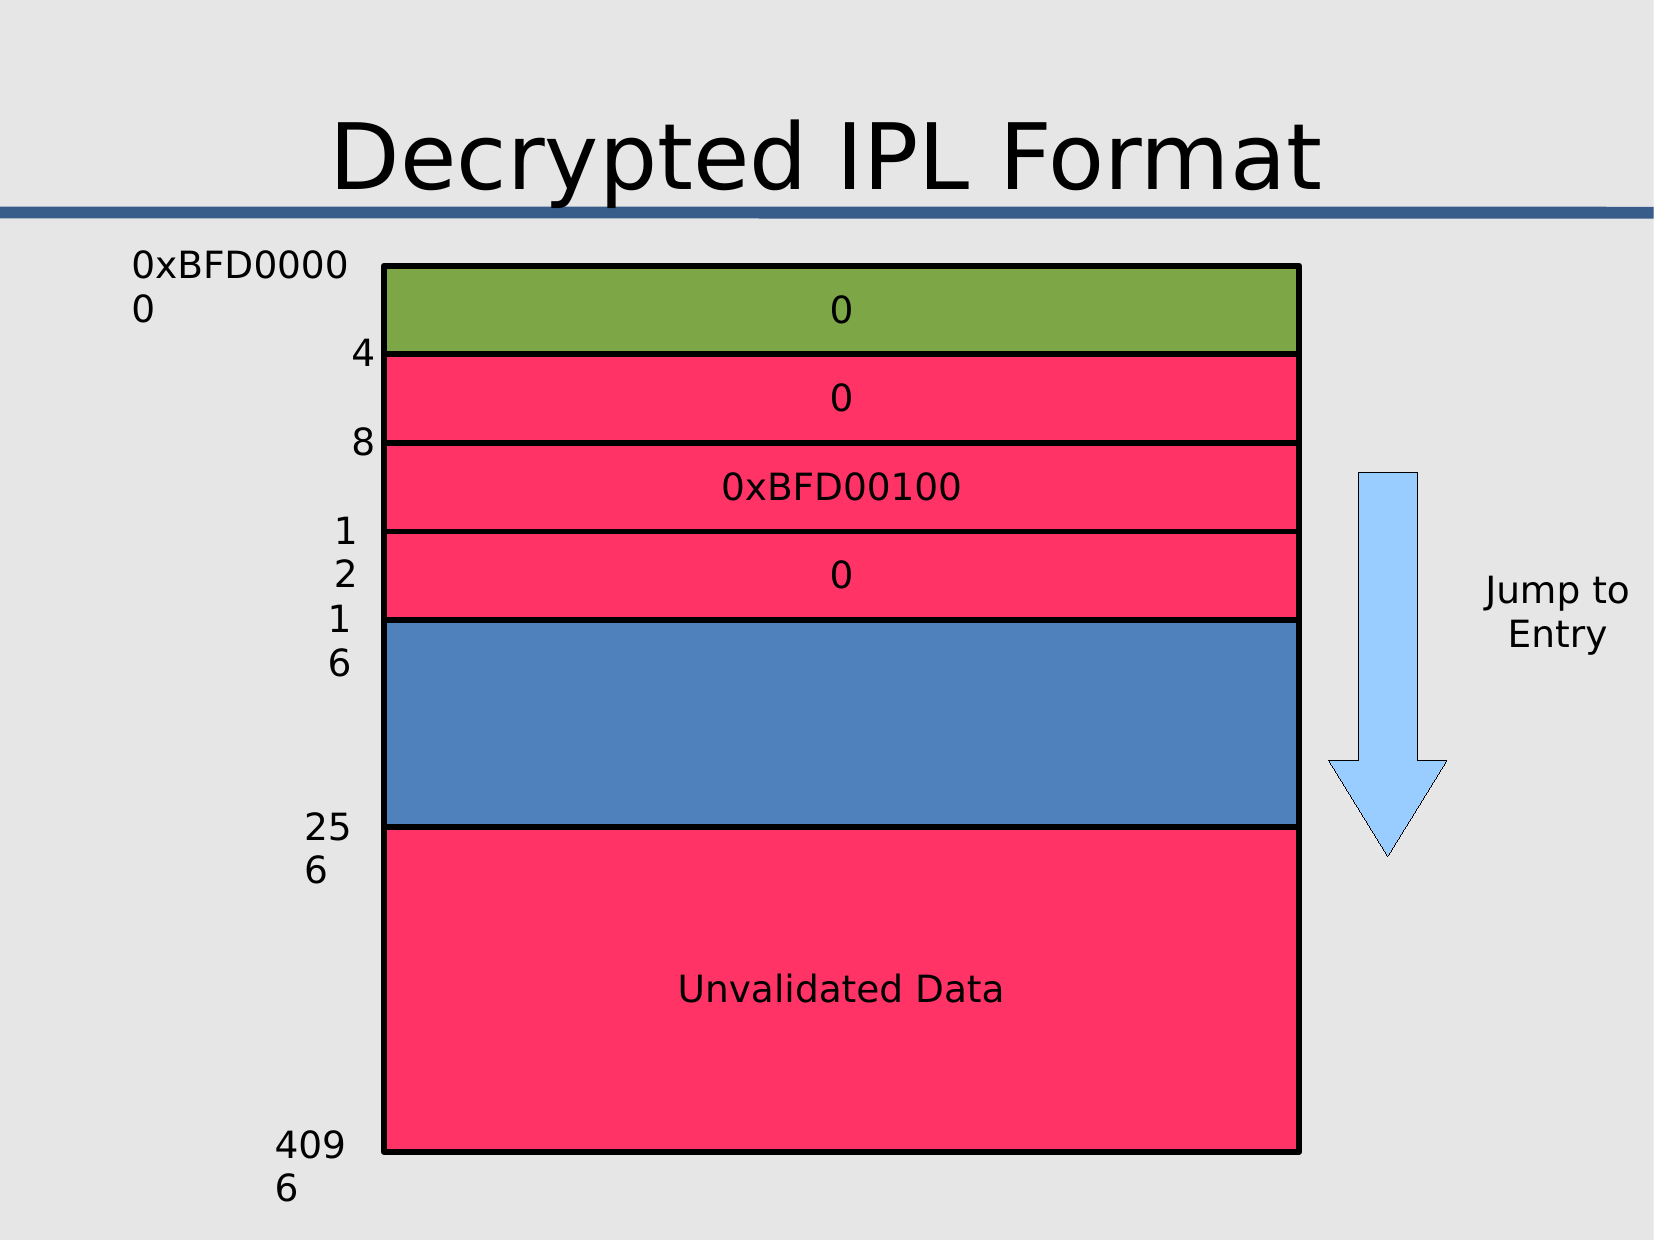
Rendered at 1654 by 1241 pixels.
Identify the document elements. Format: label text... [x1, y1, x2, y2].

text_box 8 [336, 413, 390, 472]
text_box 0 [383, 354, 1300, 442]
text_box 256 [289, 797, 390, 857]
text_box 0 [383, 531, 1300, 620]
title Decrypted IPL Format [82, 49, 1571, 257]
text_box 16 [312, 590, 390, 649]
text_box 0xBFD00000 [116, 236, 384, 296]
text_box 4 [336, 324, 390, 384]
text_box 12 [318, 501, 396, 561]
text_box 0 [383, 265, 1300, 354]
text_box Jump to Entry [1417, 561, 1654, 680]
text_box 0xBFD00100 [383, 442, 1300, 531]
text_box Unvalidated Data [383, 827, 1300, 1152]
text_box [1328, 472, 1447, 857]
text_box [383, 620, 1300, 827]
text_box 4096 [259, 1116, 384, 1175]
